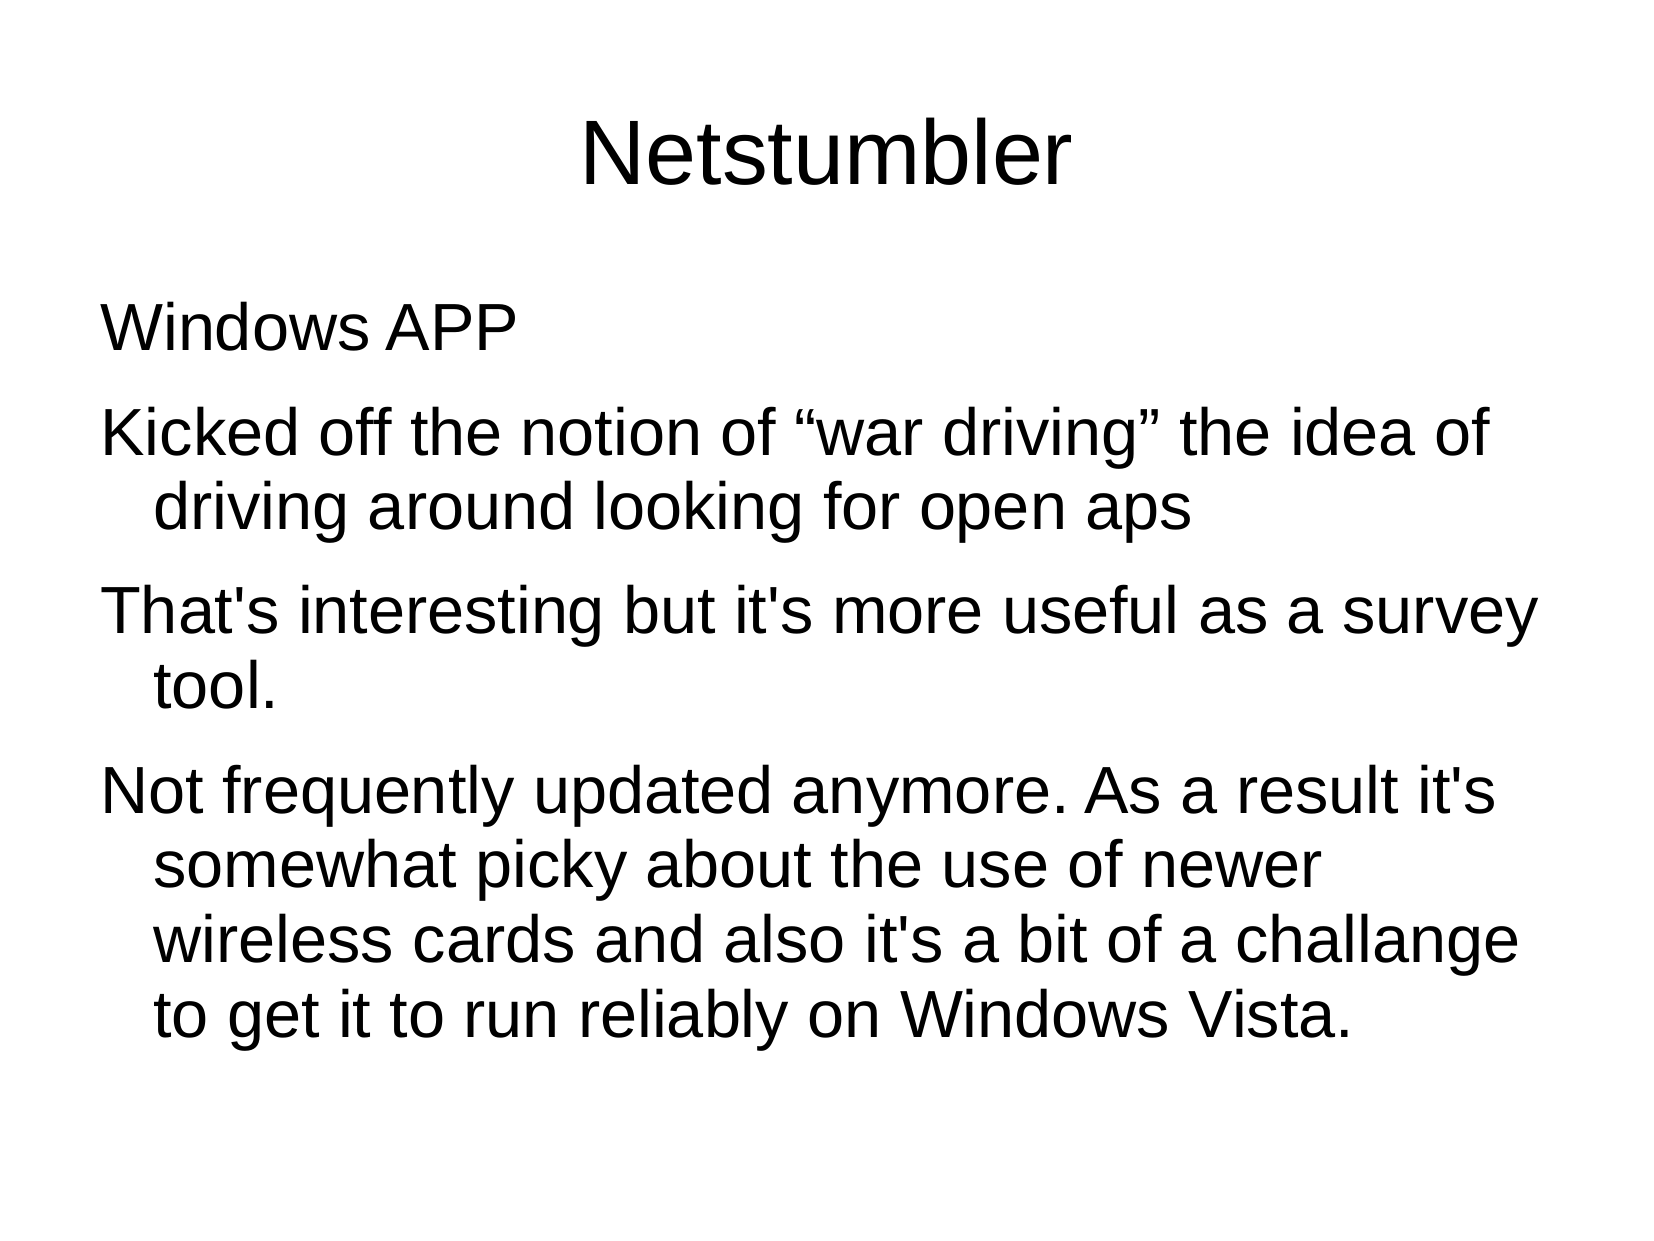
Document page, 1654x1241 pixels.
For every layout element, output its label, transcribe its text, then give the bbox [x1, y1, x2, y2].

title Netstumbler [82, 49, 1571, 257]
list Windows APP Kicked off the notion of “war driving” the idea of driving around looking for open aps That's interesting but it's more useful as a survey tool. Not frequently updated anymore. As a result it's somewhat picky about the use of newer wireless cards and also it's a bit of a challange to get it to run reliably on Windows Vista. [82, 290, 1571, 1094]
